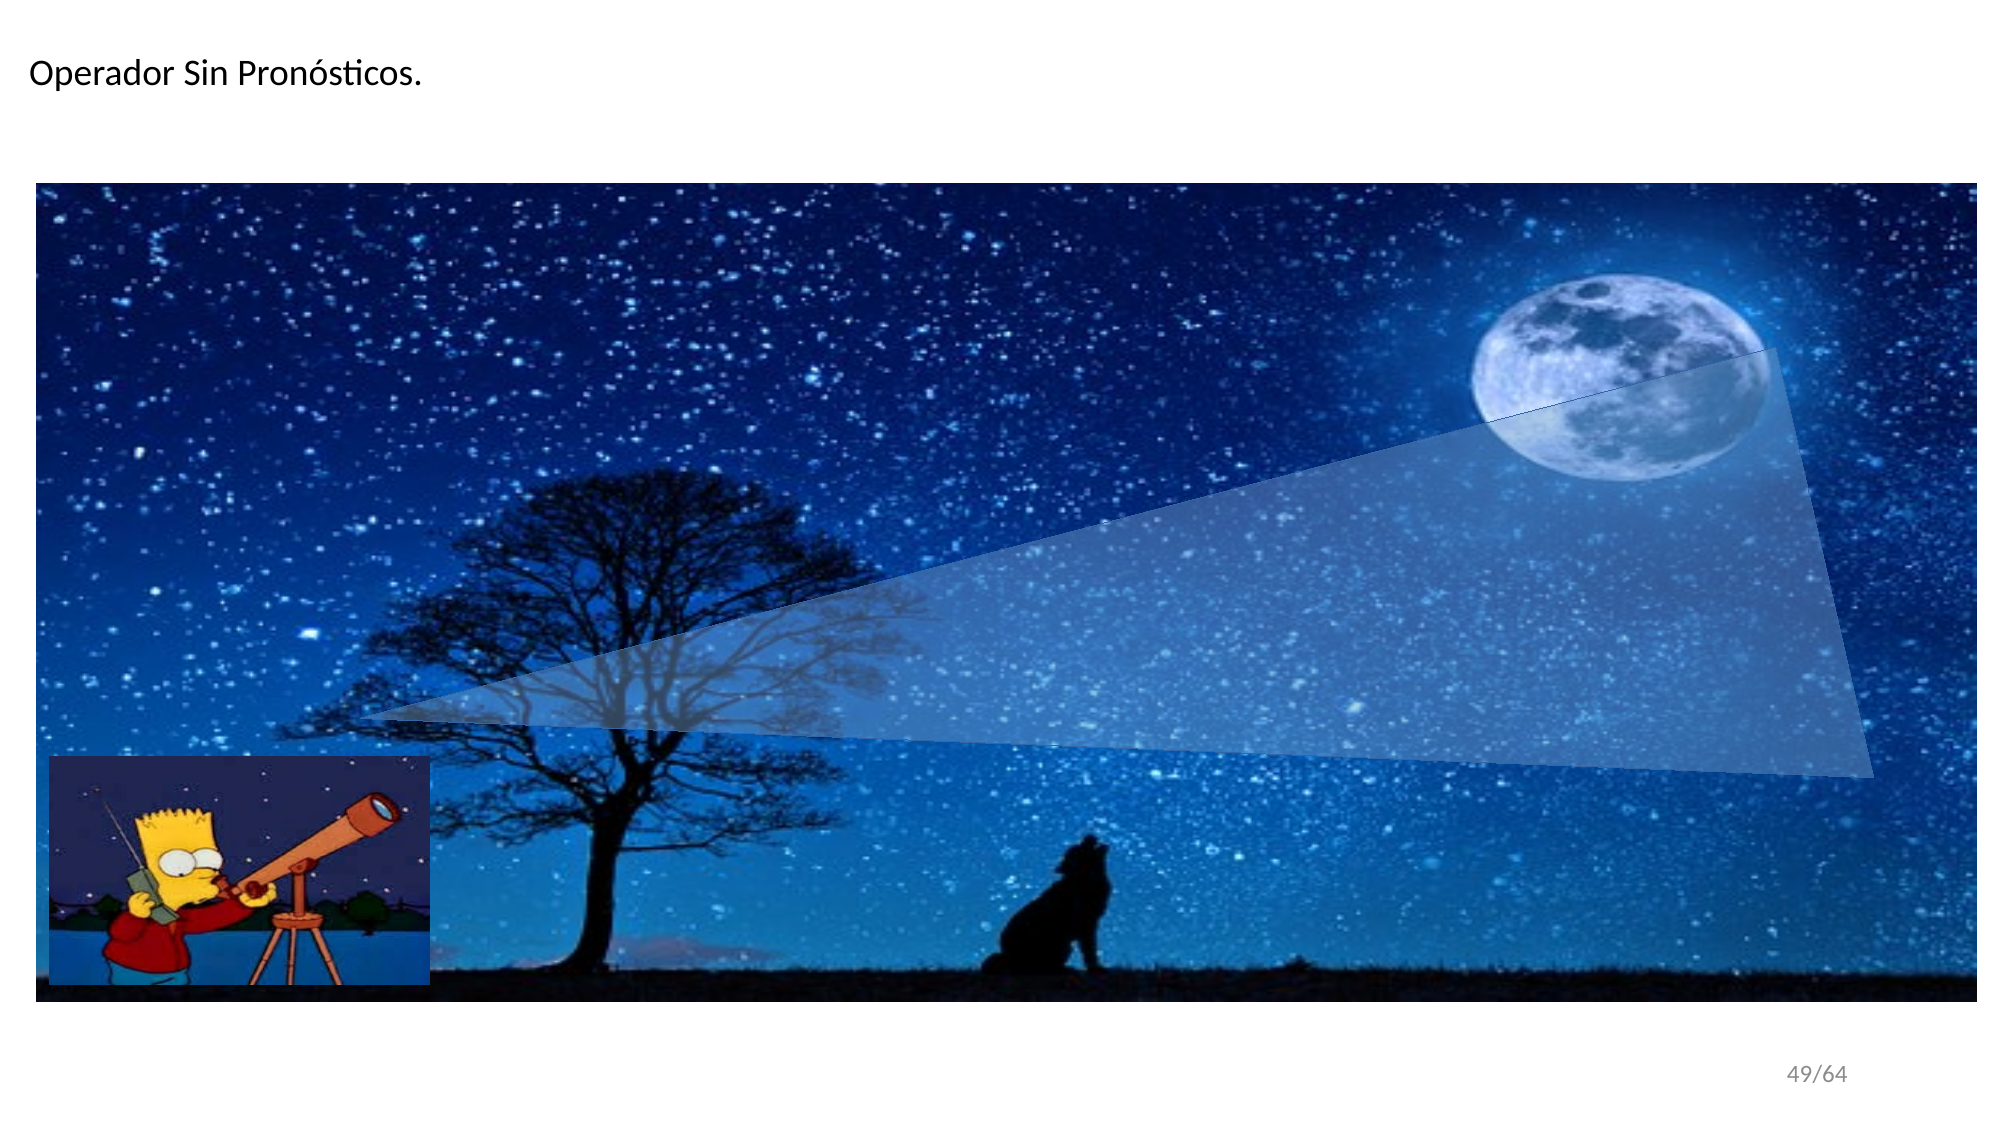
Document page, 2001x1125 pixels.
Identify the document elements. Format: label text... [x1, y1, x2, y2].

picture [36, 183, 1977, 1002]
title Operador Sin Pronósticos. [29, 15, 1665, 137]
text_box [360, 346, 1874, 778]
